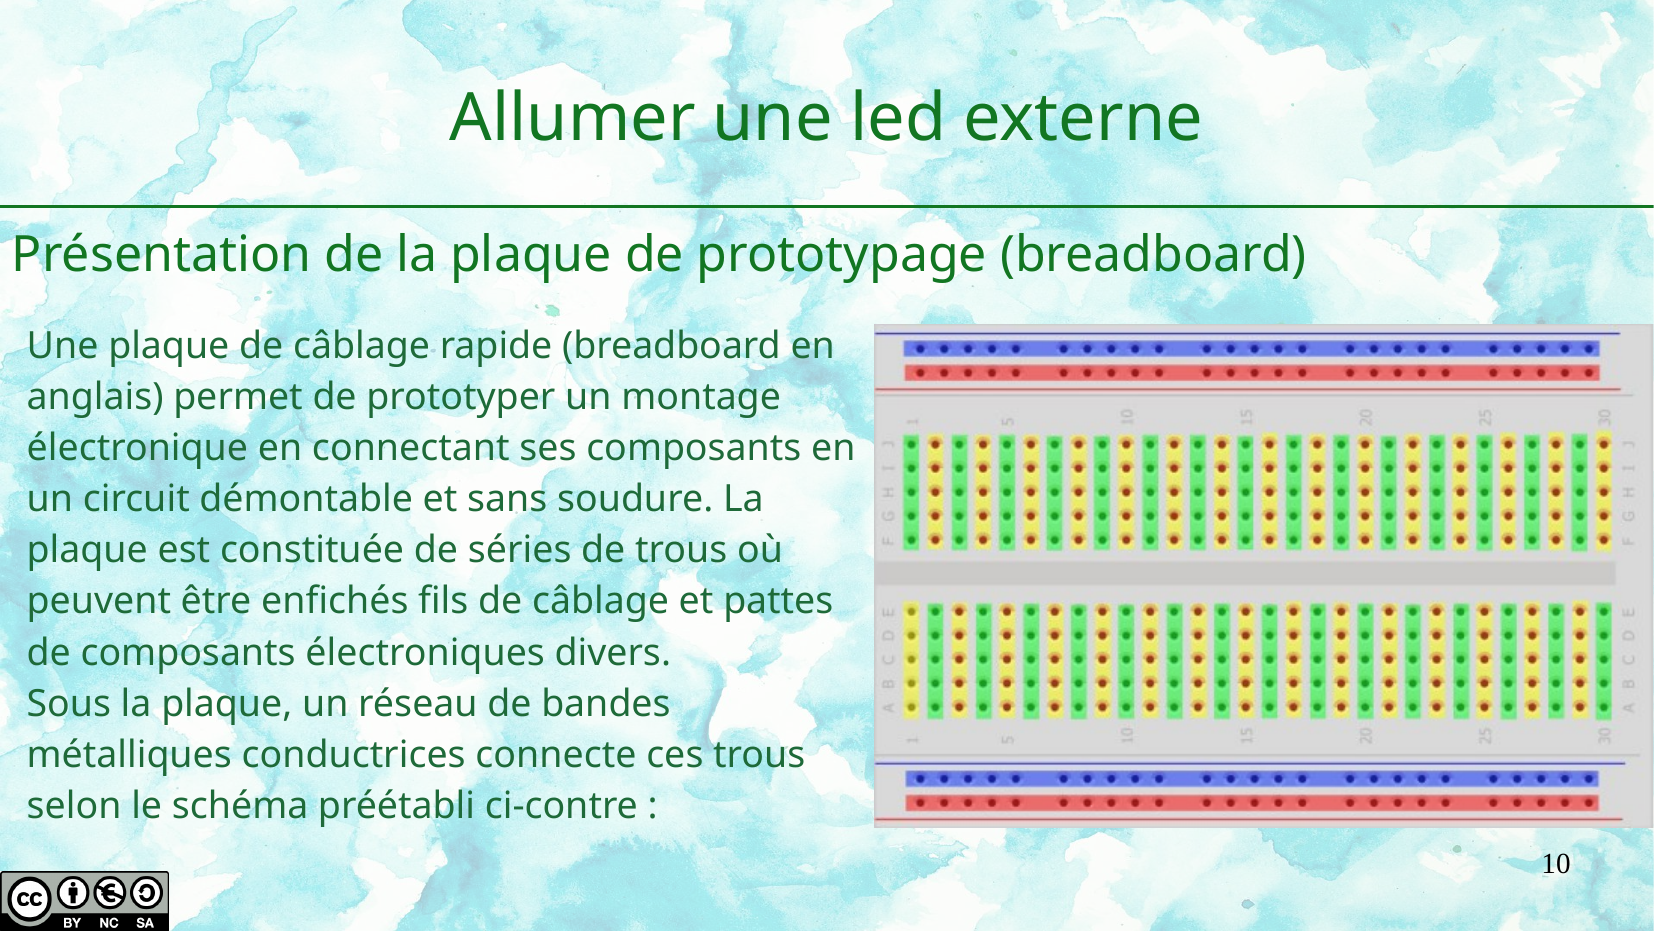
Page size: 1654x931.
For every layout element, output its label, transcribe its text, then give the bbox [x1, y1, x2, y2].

picture [875, 324, 1654, 828]
picture [0, 871, 169, 931]
title Allumer une led externe [82, 37, 1571, 193]
text_box Une plaque de câblage rapide (breadboard en anglais) permet de prototyper un montage électronique en connectant ses composants en un circuit démontable et sans soudure. La plaque est constituée de séries de trous où peuvent être enfichés fils de câblage et pattes de composants électroniques divers. Sous la plaque, un réseau de bandes métalliques conductrices connecte ces trous selon le schéma préétabli ci-contre : [11, 311, 875, 845]
list Présentation de la plaque de prototypage (breadboard) [11, 217, 1500, 296]
